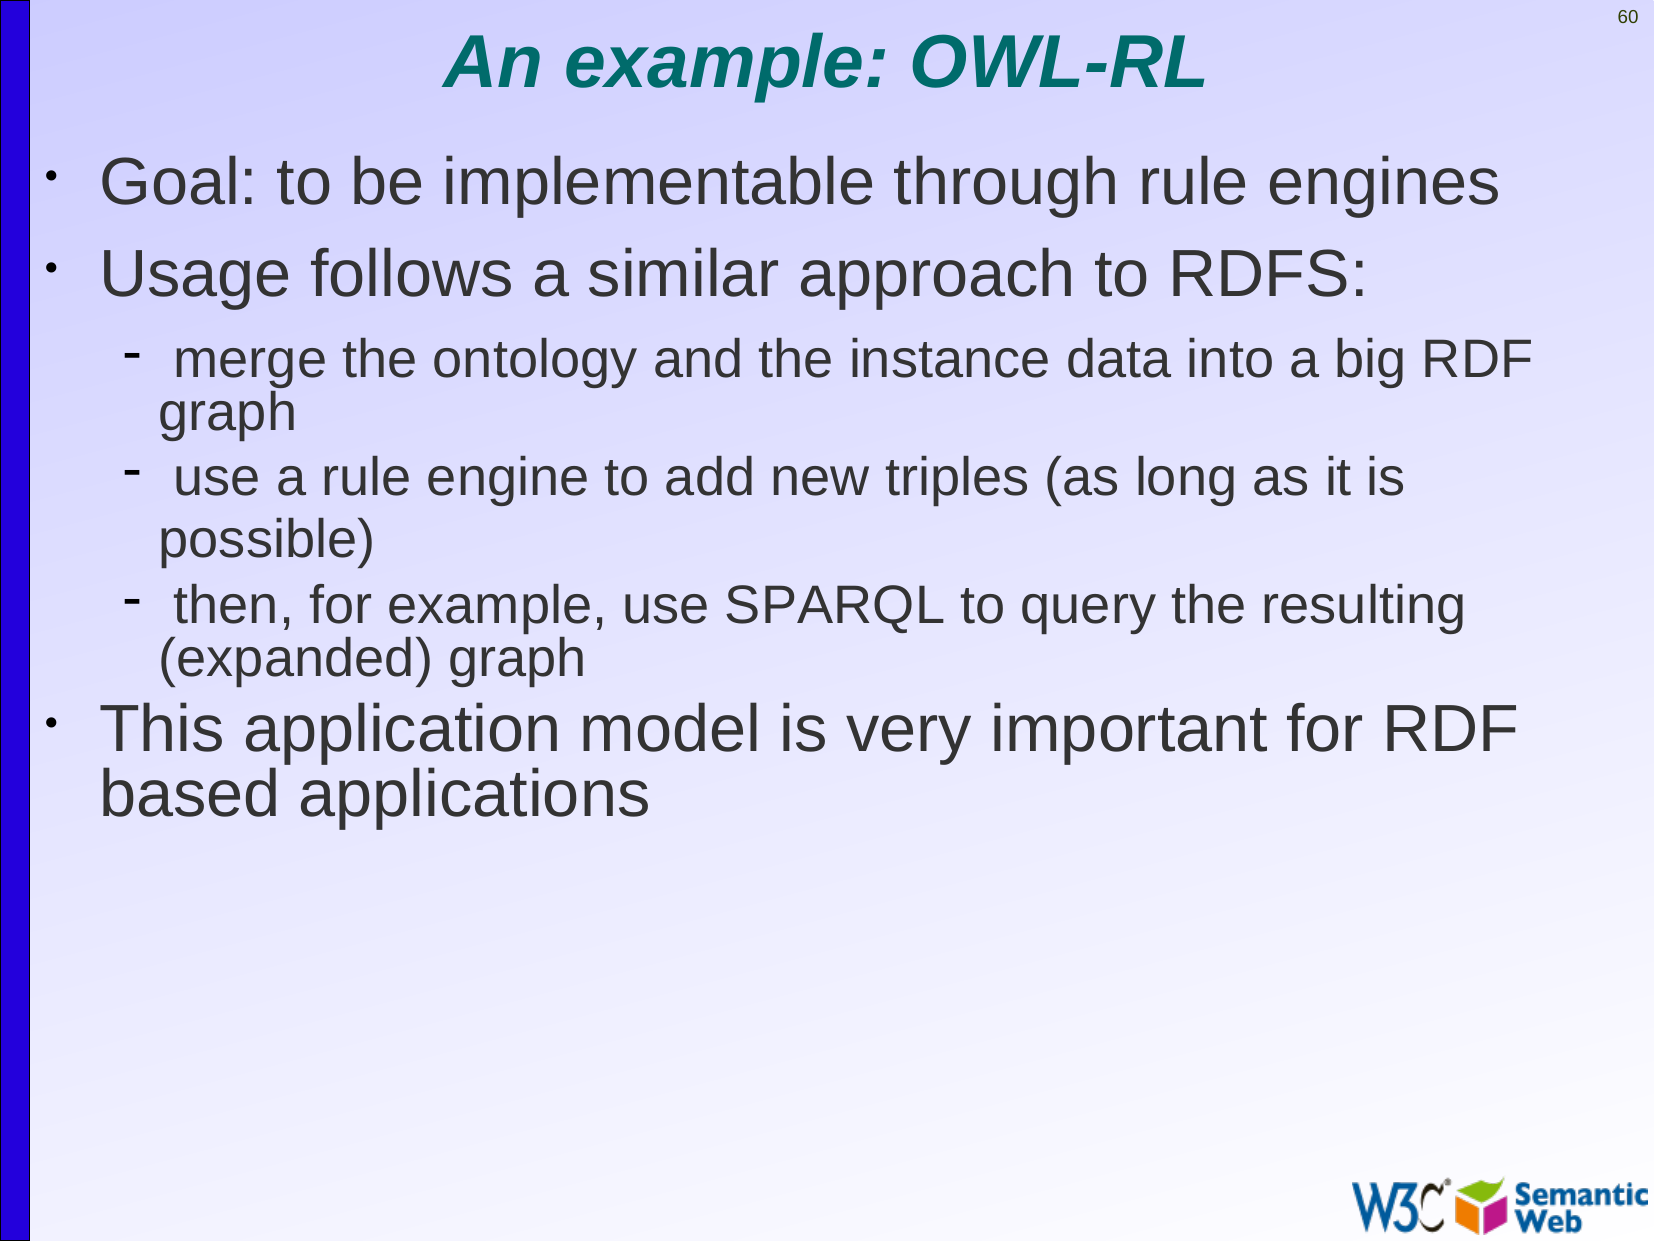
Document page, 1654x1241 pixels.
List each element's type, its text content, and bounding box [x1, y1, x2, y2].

list Goal: to be implementable through rule engines Usage follows a similar approach to RDFS: merge the ontology and the instance data into a big RDF graph use a rule engine to add new triples (as long as it is possible)‏ then, for example, use SPARQL to query the resulting (expanded) graph This application model is very important for RDF based applications [29, 147, 1624, 1119]
title An example: OWL-RL [0, 13, 1654, 117]
picture [1352, 1175, 1648, 1235]
